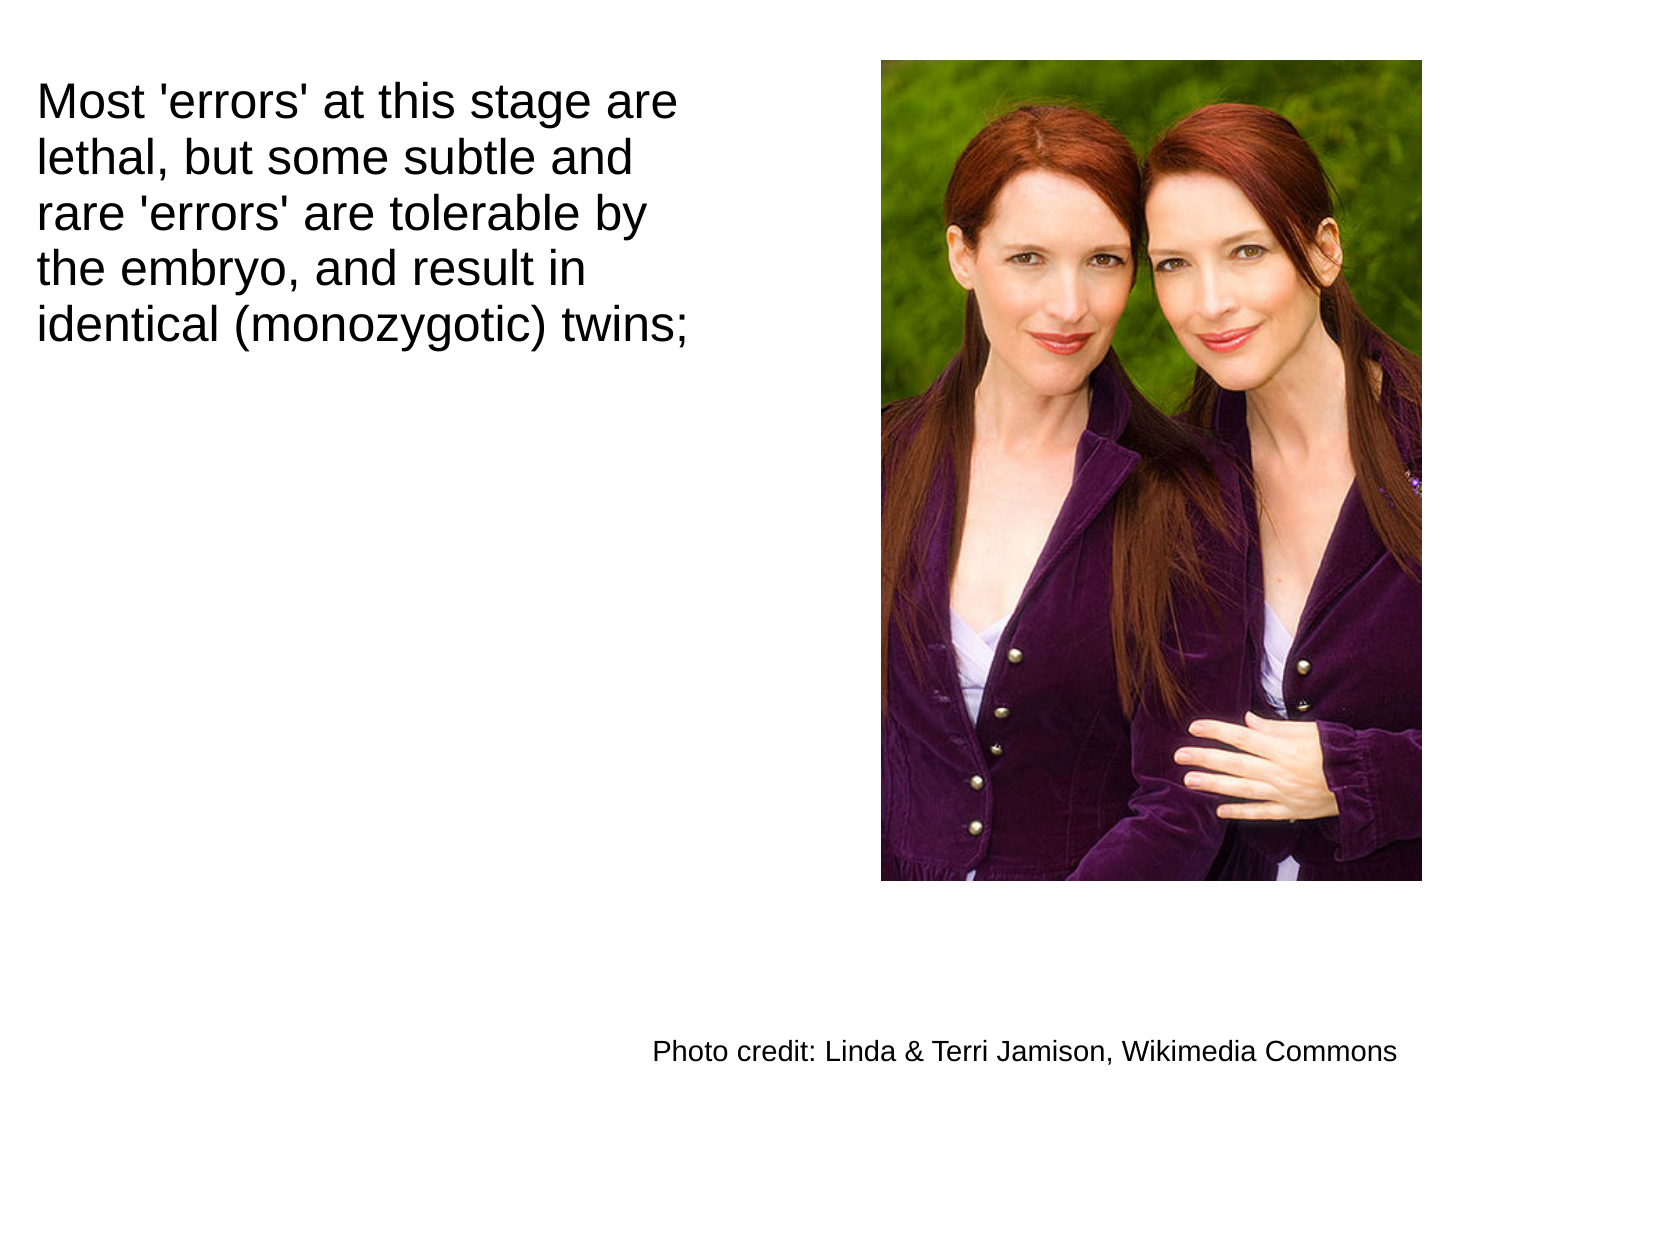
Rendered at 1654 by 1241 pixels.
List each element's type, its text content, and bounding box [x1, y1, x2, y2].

text_box Photo credit: Linda & Terri Jamison, Wikimedia Commons [637, 1027, 1457, 1076]
picture [881, 60, 1422, 881]
text_box Most 'errors' at this stage are lethal, but some subtle and rare 'errors' are tolerable by the embryo, and result in identical (monozygotic) twins; [21, 65, 740, 932]
